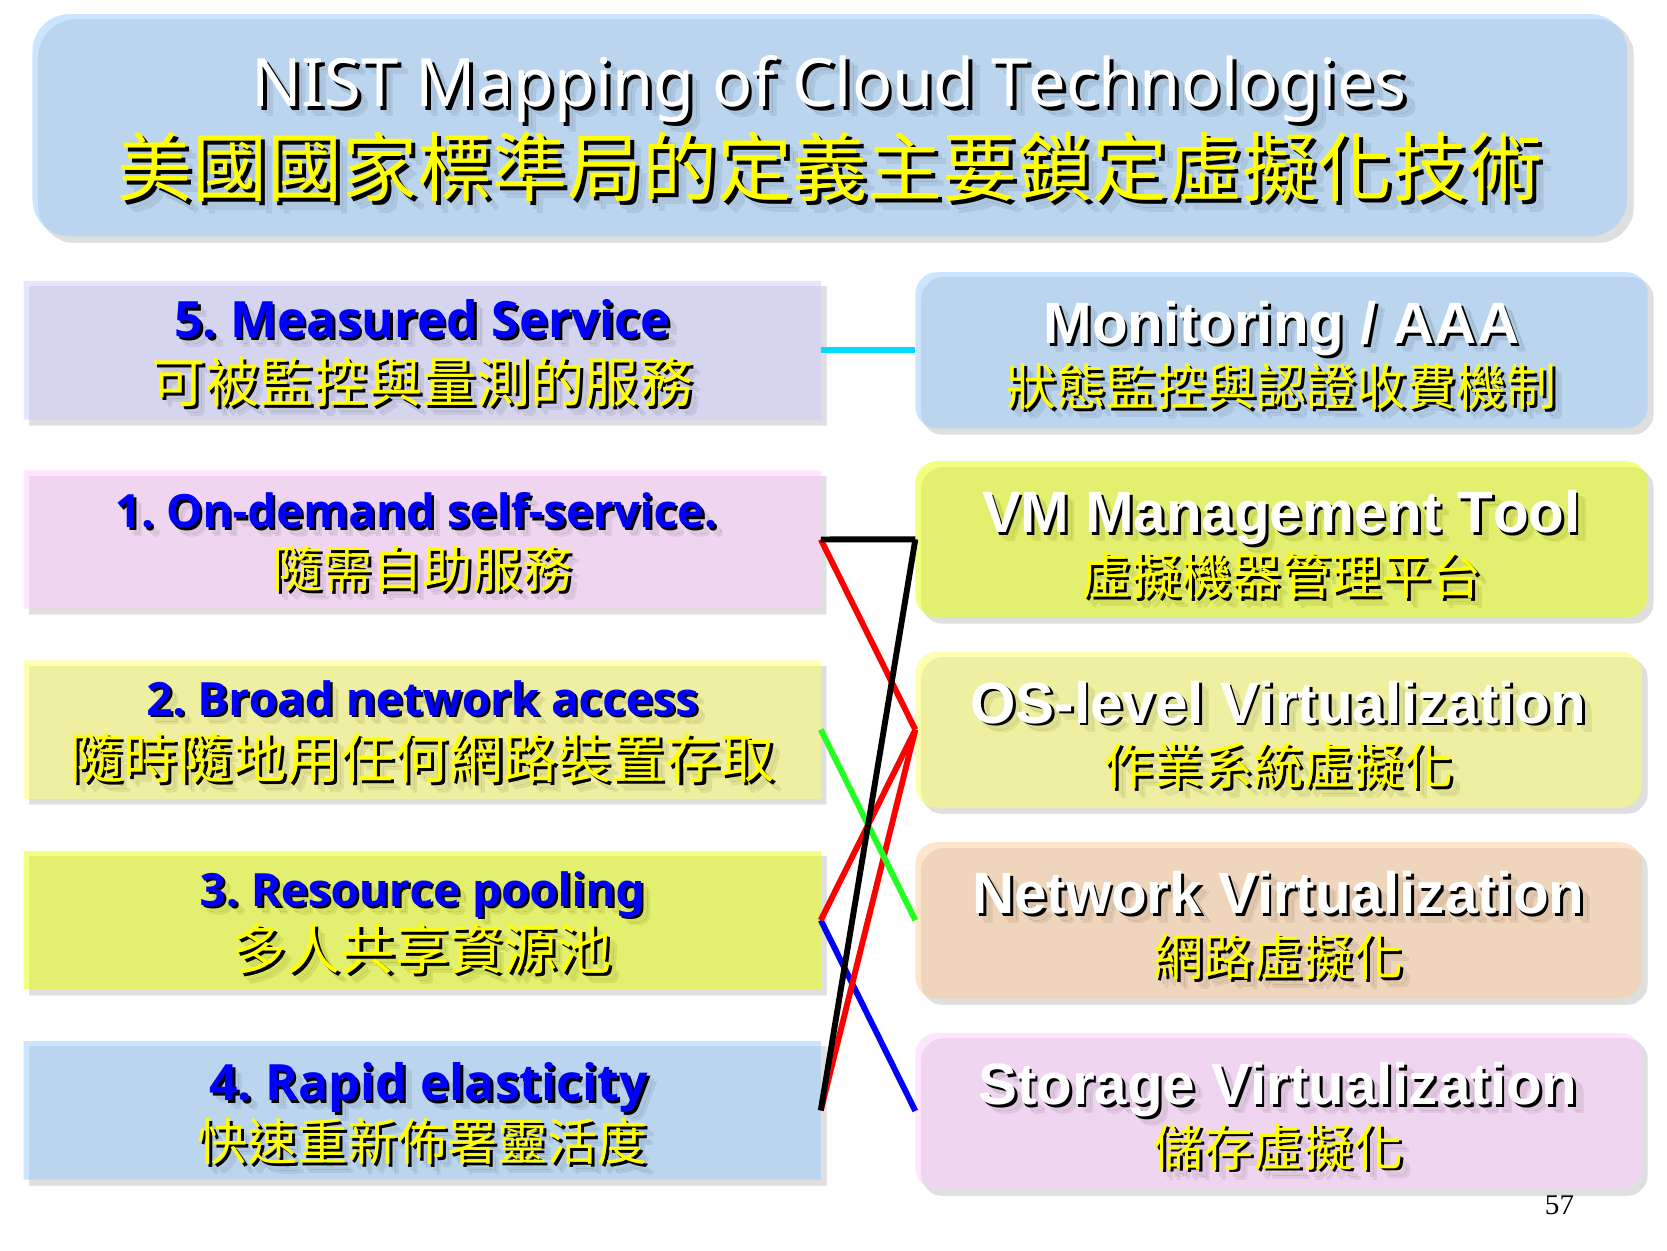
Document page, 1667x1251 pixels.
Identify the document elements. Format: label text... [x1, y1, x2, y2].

text_box OS-level Virtualization 作業系統虛擬化 [915, 651, 1642, 808]
text_box Storage Virtualization 儲存虛擬化 [915, 1032, 1642, 1190]
text_box Monitoring / AAA 狀態監控與認證收費機制 [915, 272, 1648, 429]
text_box VM Management Tool 虛擬機器管理平台 [915, 461, 1648, 618]
text_box 2. Broad network access 隨時隨地用任何網路裝置存取 [23, 660, 821, 799]
text_box 1. On-demand self-service. 隨需自助服務 [23, 470, 821, 609]
text_box Network Virtualization 網路虛擬化 [915, 842, 1642, 999]
text_box 4. Rapid elasticity 快速重新佈署靈活度 [23, 1041, 821, 1180]
text_box 5. Measured Service 可被監控與量測的服務 [23, 280, 821, 420]
text_box NIST Mapping of Cloud Technologies 美國國家標準局的定義主要鎖定虛擬化技術 [32, 14, 1628, 237]
text_box 3. Resource pooling 多人共享資源池 [23, 851, 821, 990]
